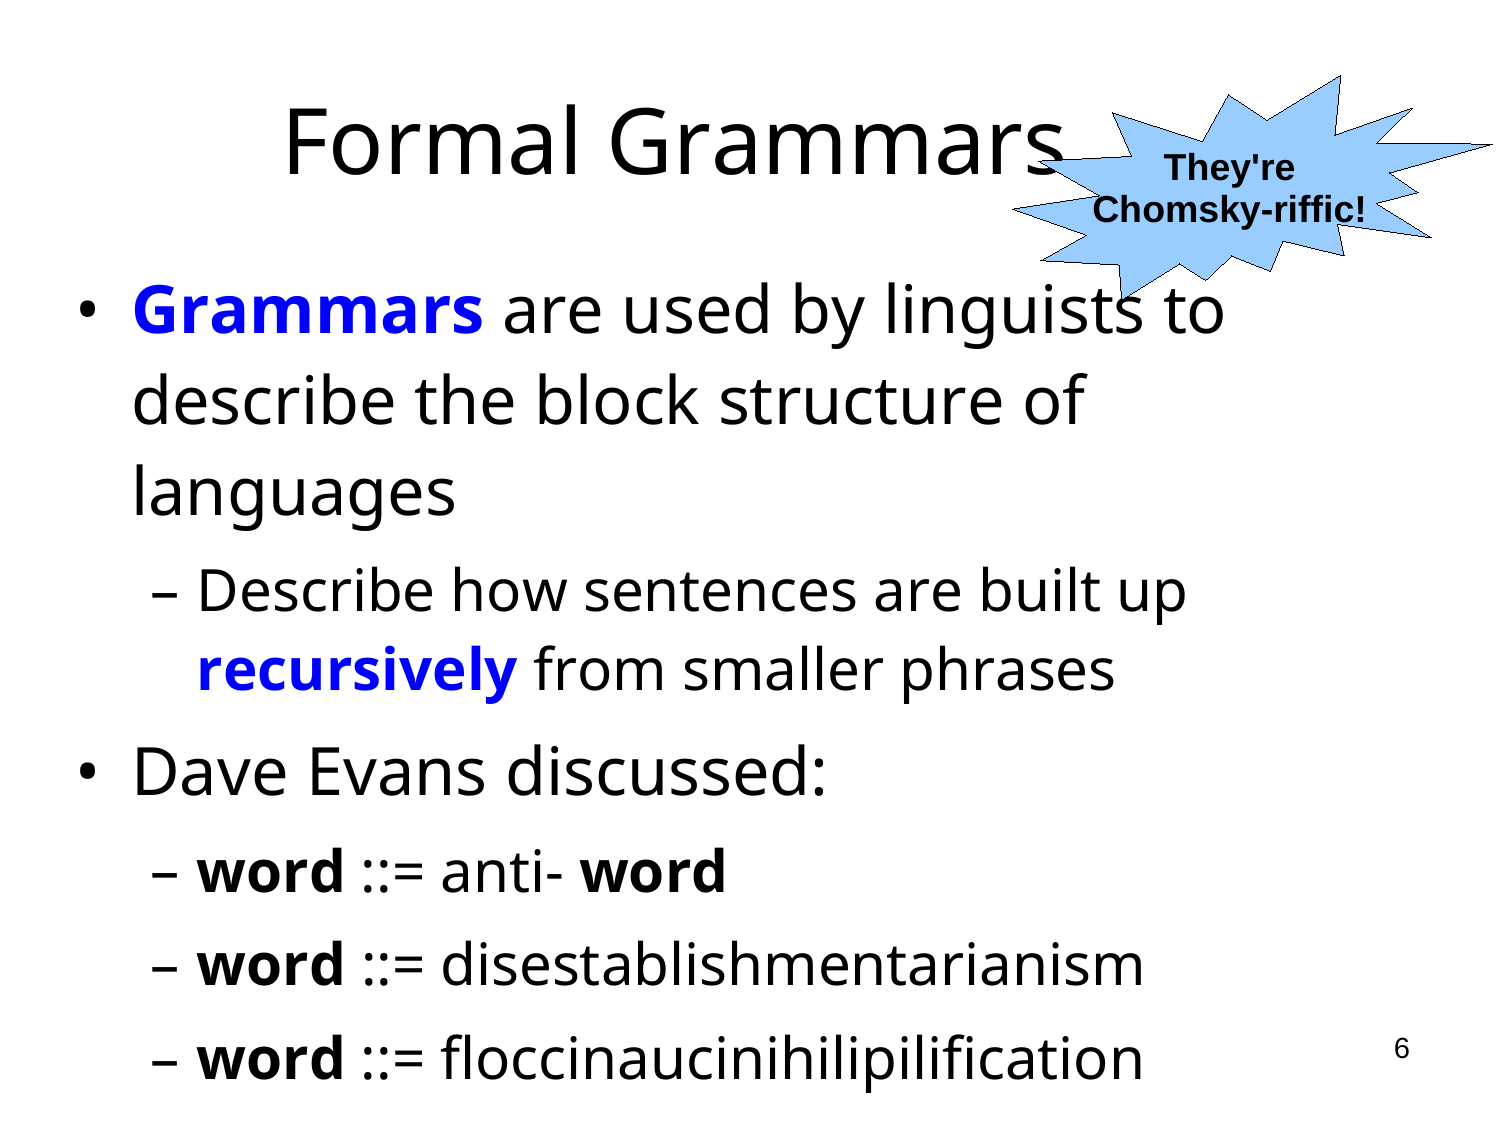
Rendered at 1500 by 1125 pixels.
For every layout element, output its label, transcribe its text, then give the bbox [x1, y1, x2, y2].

title Formal Grammars [75, 28, 1276, 250]
text_box They're Chomsky-riffic! [1012, 75, 1493, 301]
list Grammars are used by linguists to describe the block structure of languages Describe how sentences are built up recursively from smaller phrases Dave Evans discussed: word ::= anti- word word ::= disestablishmentarianism word ::= floccinaucinihilipilification In practice, English is hard to capture but Java and HTML are codified by formal grammars. [75, 262, 1426, 1125]
